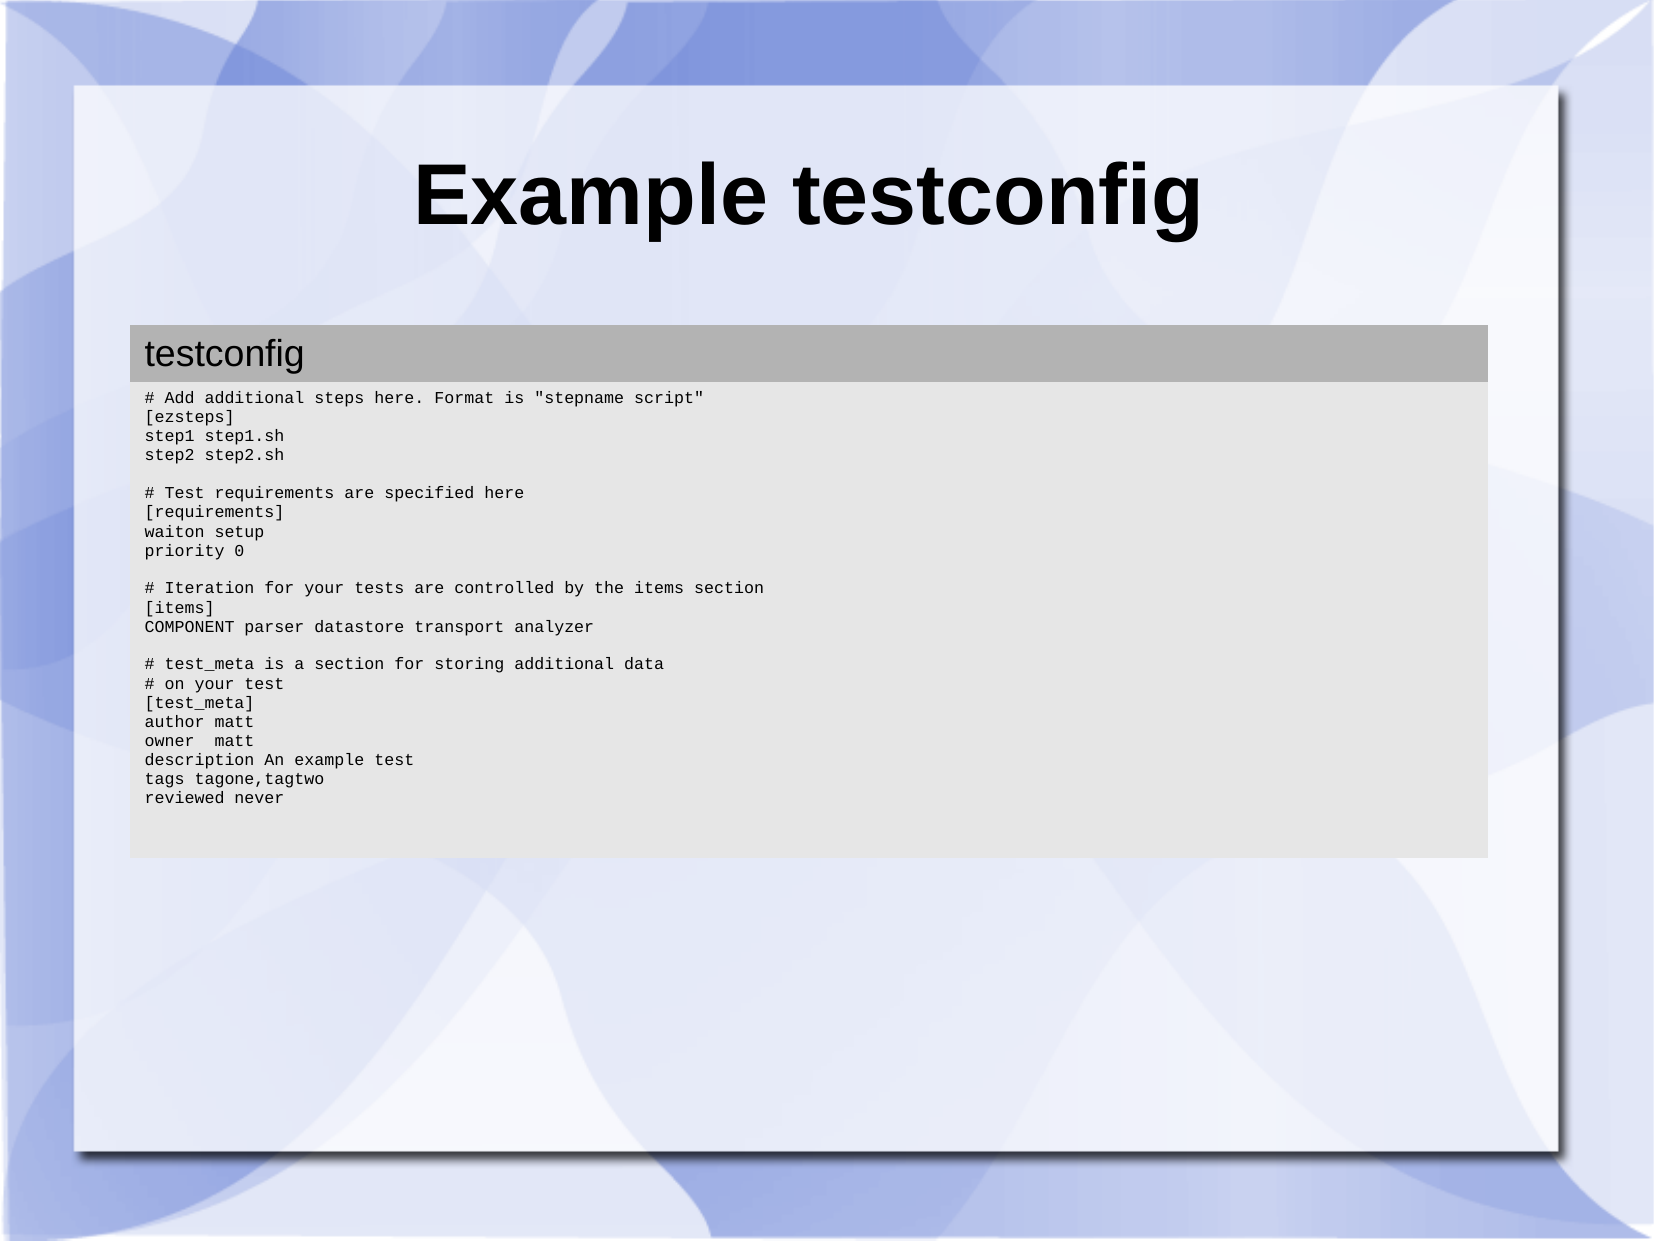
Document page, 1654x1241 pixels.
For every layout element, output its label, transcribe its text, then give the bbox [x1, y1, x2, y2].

title Example testconfig [82, 90, 1536, 298]
table_cell # Add additional steps here. Format is "stepname script" [ezsteps] step1 step1.sh step2 step2.sh # Test requirements are specified here [requirements] waiton setup priority 0 # Iteration for your tests are controlled by the items section [items] COMPONENT parser datastore transport analyzer # test_meta is a section for storing additional data # on your test [test_meta] author matt owner matt description An example test tags tagone,tagtwo reviewed never [130, 382, 809, 858]
table_header testconfig [130, 325, 809, 382]
picture [0, 0, 1654, 1241]
table_header [809, 325, 1488, 382]
table_cell [809, 382, 1488, 858]
